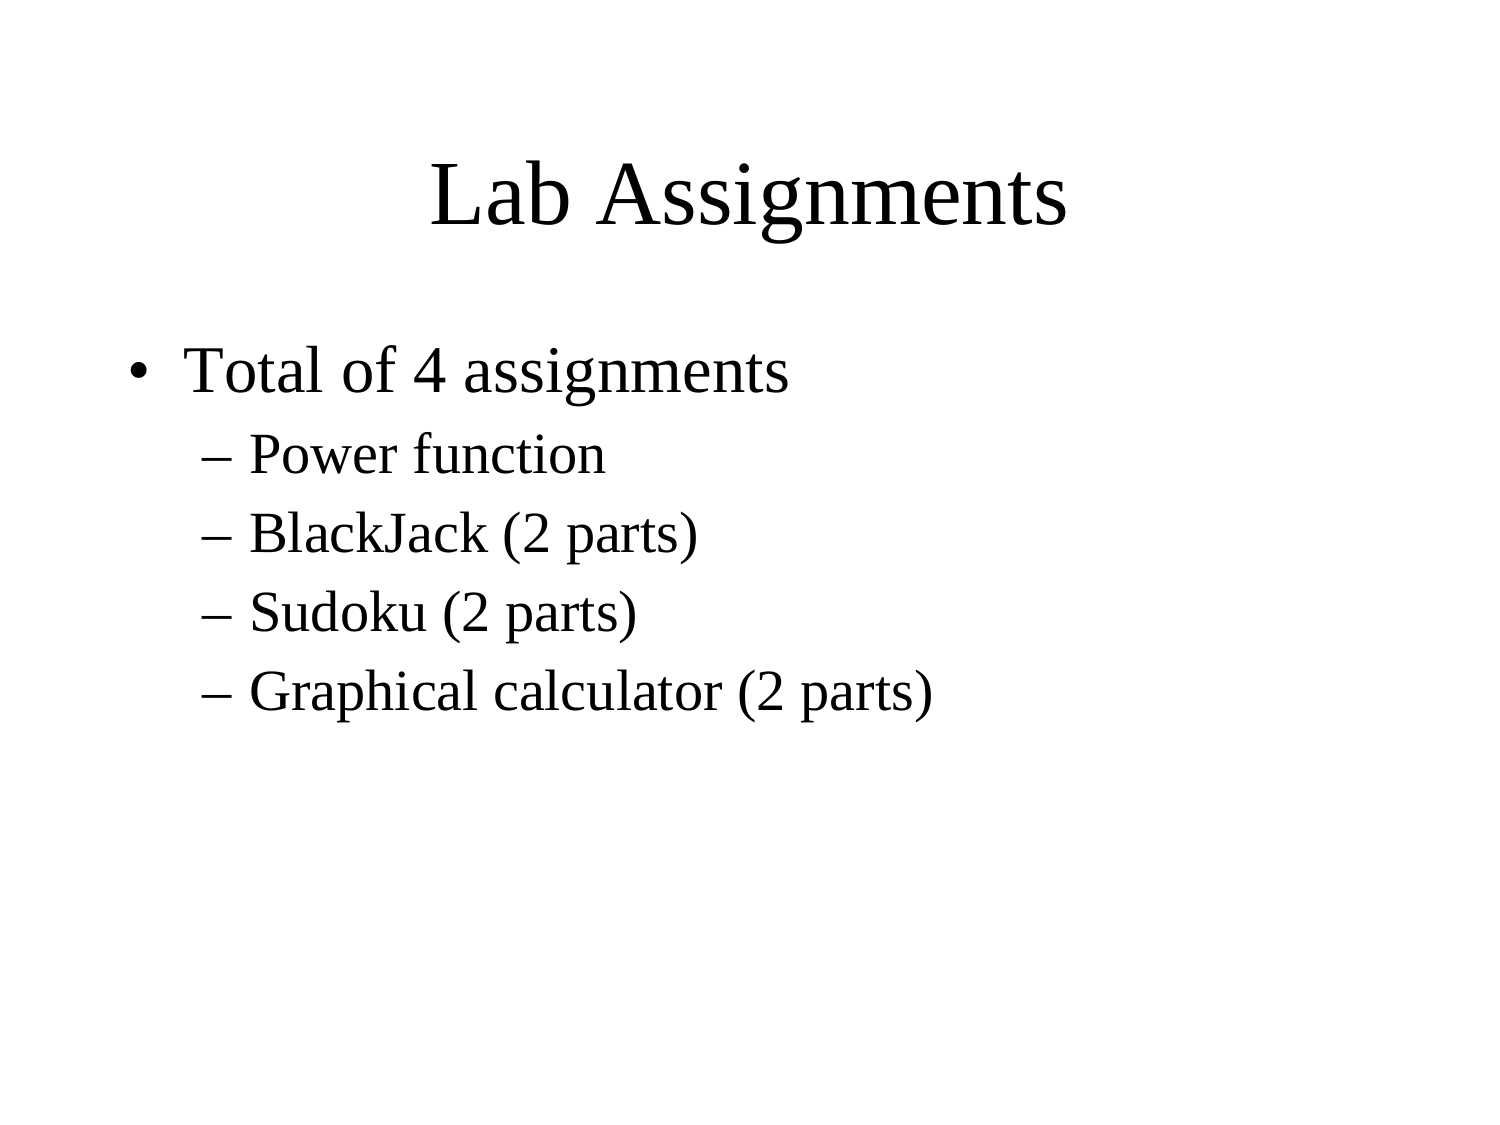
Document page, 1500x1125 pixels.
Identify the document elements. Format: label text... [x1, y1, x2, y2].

list Total of 4 assignments Power function BlackJack (2 parts) Sudoku (2 parts) Graphical calculator (2 parts) [112, 324, 1388, 1015]
title Lab Assignments [112, 99, 1388, 288]
